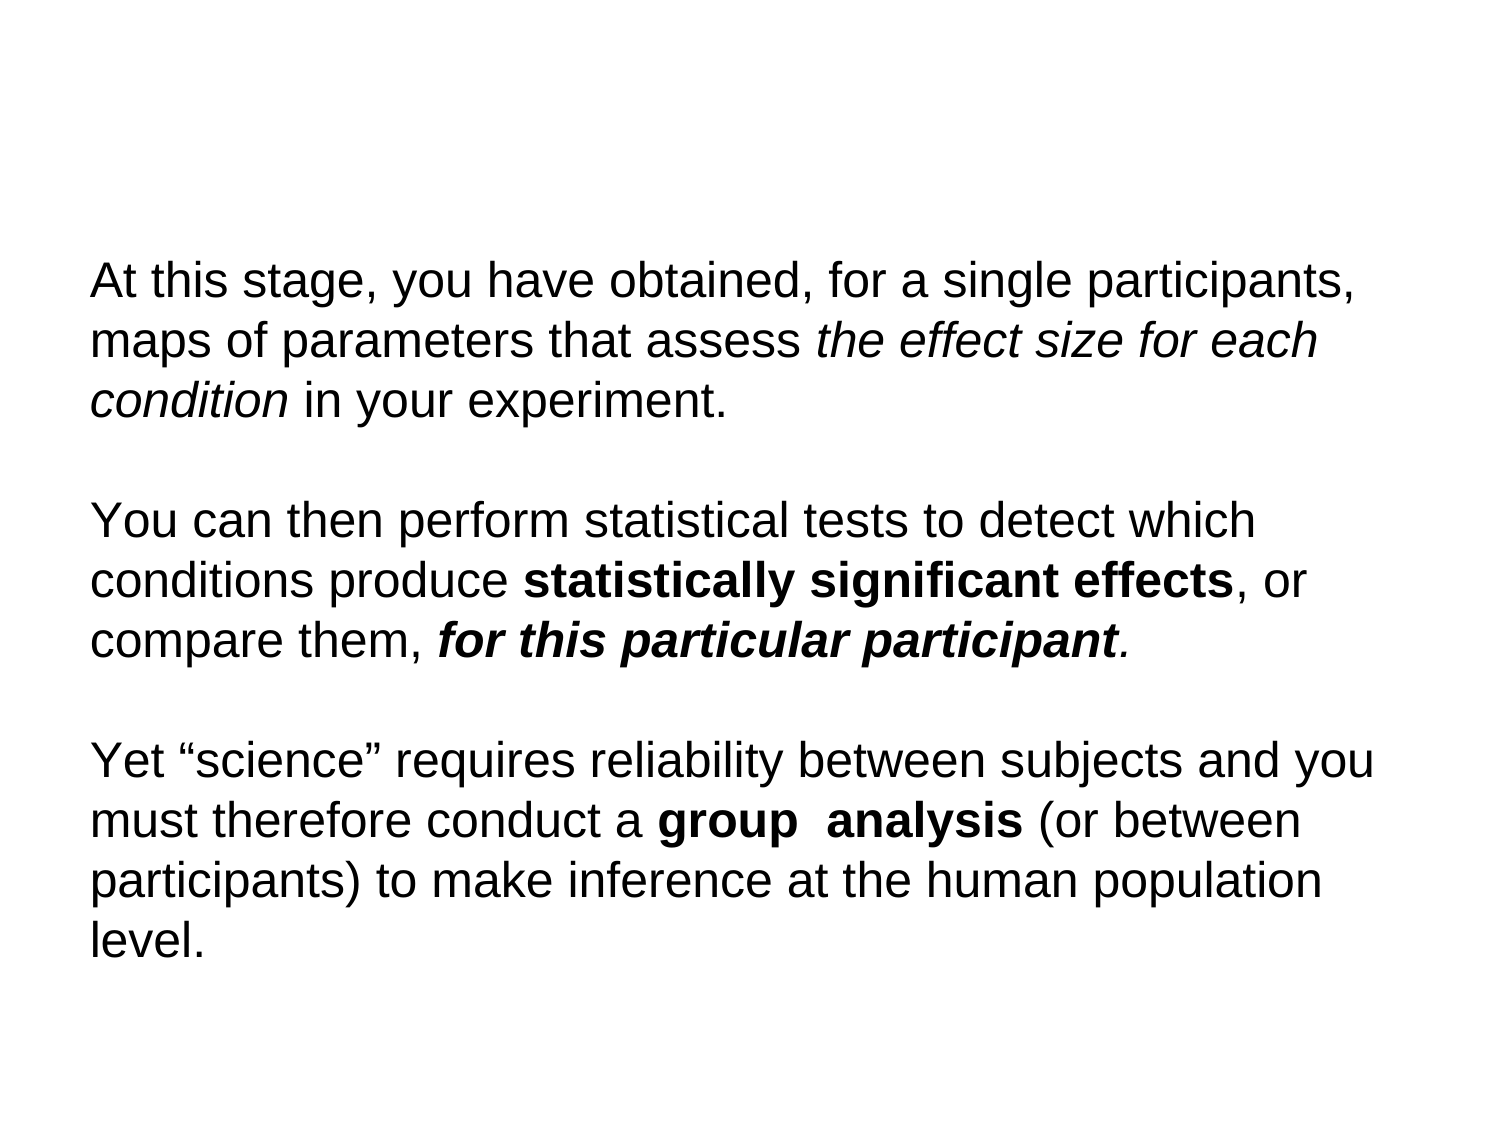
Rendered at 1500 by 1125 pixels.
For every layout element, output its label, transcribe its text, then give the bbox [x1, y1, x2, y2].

text_box At this stage, you have obtained, for a single participants, maps of parameters that assess the effect size for each condition in your experiment. You can then perform statistical tests to detect which conditions produce statistically significant effects, or compare them, for this particular participant. Yet “science” requires reliability between subjects and you must therefore conduct a group analysis (or between participants) to make inference at the human population level. [75, 239, 1441, 1110]
